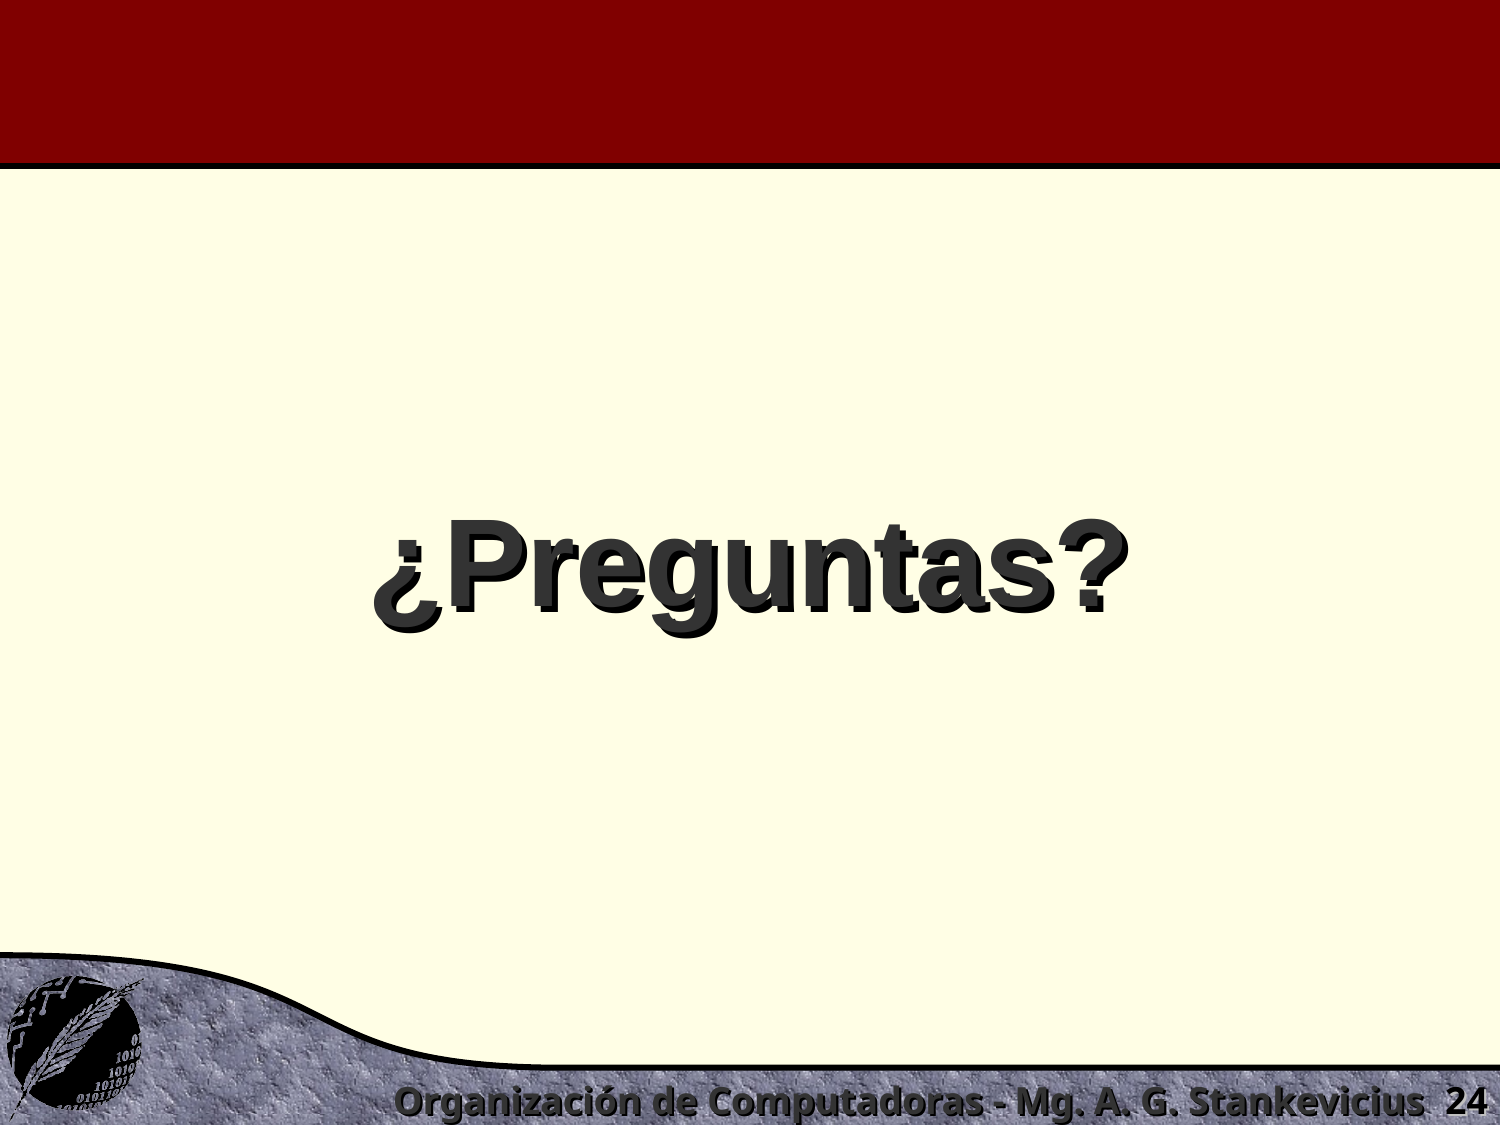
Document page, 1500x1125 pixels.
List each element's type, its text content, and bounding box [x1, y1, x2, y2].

picture [802, 1100, 806, 1110]
picture [448, 1100, 455, 1110]
picture [1058, 1100, 1065, 1110]
subtitle ¿Preguntas? [11, 192, 1486, 935]
picture [0, 959, 1500, 1125]
